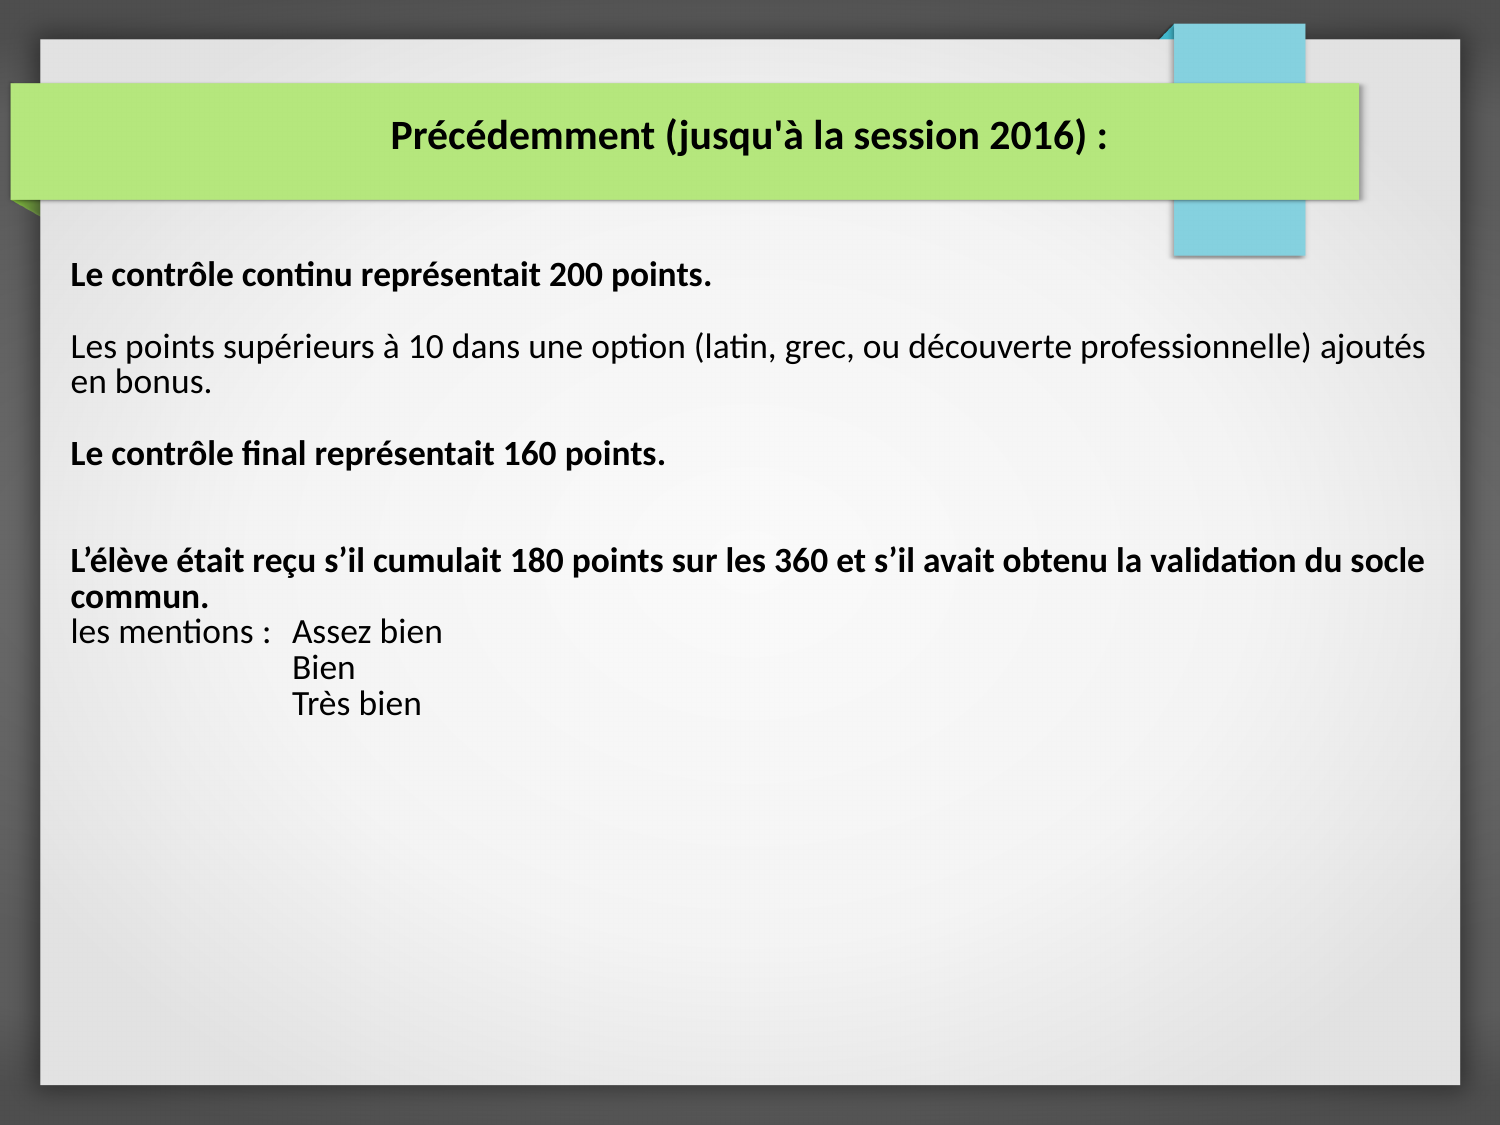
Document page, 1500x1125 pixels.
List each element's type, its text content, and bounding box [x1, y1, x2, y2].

list Le contrôle continu représentait 200 points. Les points supérieurs à 10 dans une option (latin, grec, ou découverte professionnelle) ajoutés en bonus. Le contrôle final représentait 160 points. L’élève était reçu s’il cumulait 180 points sur les 360 et s’il avait obtenu la validation du socle commun. les mentions : Assez bien Bien Très bien [70, 259, 1439, 1083]
title Précédemment (jusqu'à la session 2016) : [75, 44, 1425, 233]
picture [0, 0, 1500, 1125]
